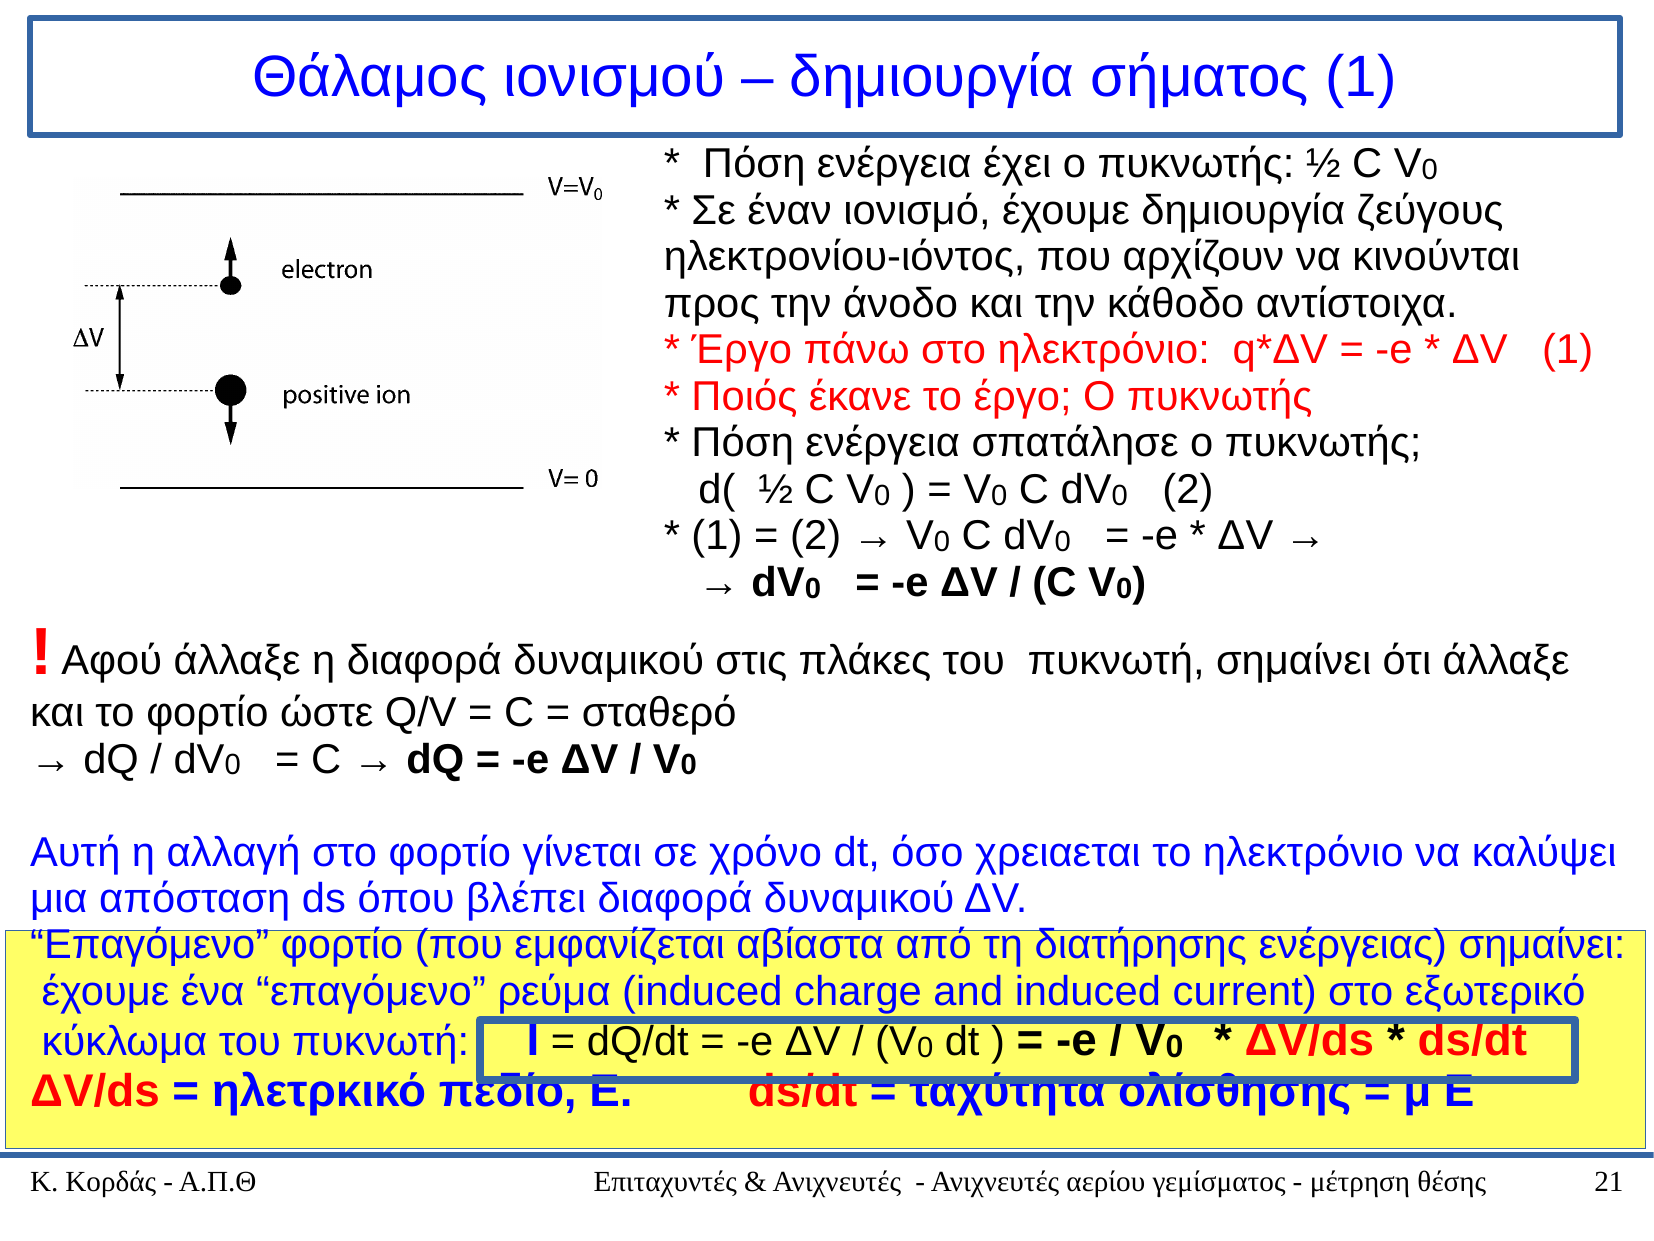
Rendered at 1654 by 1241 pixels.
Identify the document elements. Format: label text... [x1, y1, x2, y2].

text_box [5, 930, 15, 1149]
title Θάλαμος ιονισμού – δημιουργία σήματος (1) [30, 17, 1621, 136]
text_box [1640, 930, 1646, 1149]
text_box ! Αφού άλλαξε η διαφορά δυναμικού στις πλάκες του πυκνωτή, σημαίνει ότι άλλαξε και το φορτίο ώστε Q/V = C = σταθερό → dQ / dV0 = C → dQ = -e ΔV / V0 Aυτή η αλλαγή στο φορτίο γίνεται σε χρόνο dt, όσο χρειαεται το ηλεκτρόνιο να καλύψει μια απόσταση ds όπου βλέπει διαφορά δυναμικού ΔV. “Επαγόμενο” φορτίο (που εμφανίζεται αβίαστα από τη διατήρησης ενέργειας) σημαίνει: έχουμε ένα “επαγόμενο” ρεύμα (induced charge and induced current) στο εξωτερικό κύκλωμα του πυκνωτή: I = dQ/dt = -e ΔV / (V0 dt ) = -e / V0 * ΔV/ds * ds/dt ΔV/ds = ηλετρκικό πεδίο, Ε. ds/dt = ταχύτητα ολίσθησης = μ Ε [15, 606, 1640, 1149]
text_box * Πόση ενέργεια έχει ο πυκνωτής: ½ C V0 * Σε έναν ιονισμό, έχουμε δημιουργία ζεύγους ηλεκτρονίου-ιόντος, που αρχίζουν να κινούνται προς την άνοδο και την κάθοδο αντίστοιχα. * Έργο πάνω στο ηλεκτρόνιο: q*ΔV = -e * ΔV (1) * Ποιός έκανε το έργο; Ο πυκνωτής * Πόση ενέργεια σπατάλησε ο πυκνωτής; d( ½ C V0 ) = V0 C dV0 (2) * (1) = (2) → V0 C dV0 = -e * ΔV → → dV0 = -e ΔV / (C V0) [649, 132, 1654, 657]
picture [73, 177, 602, 489]
